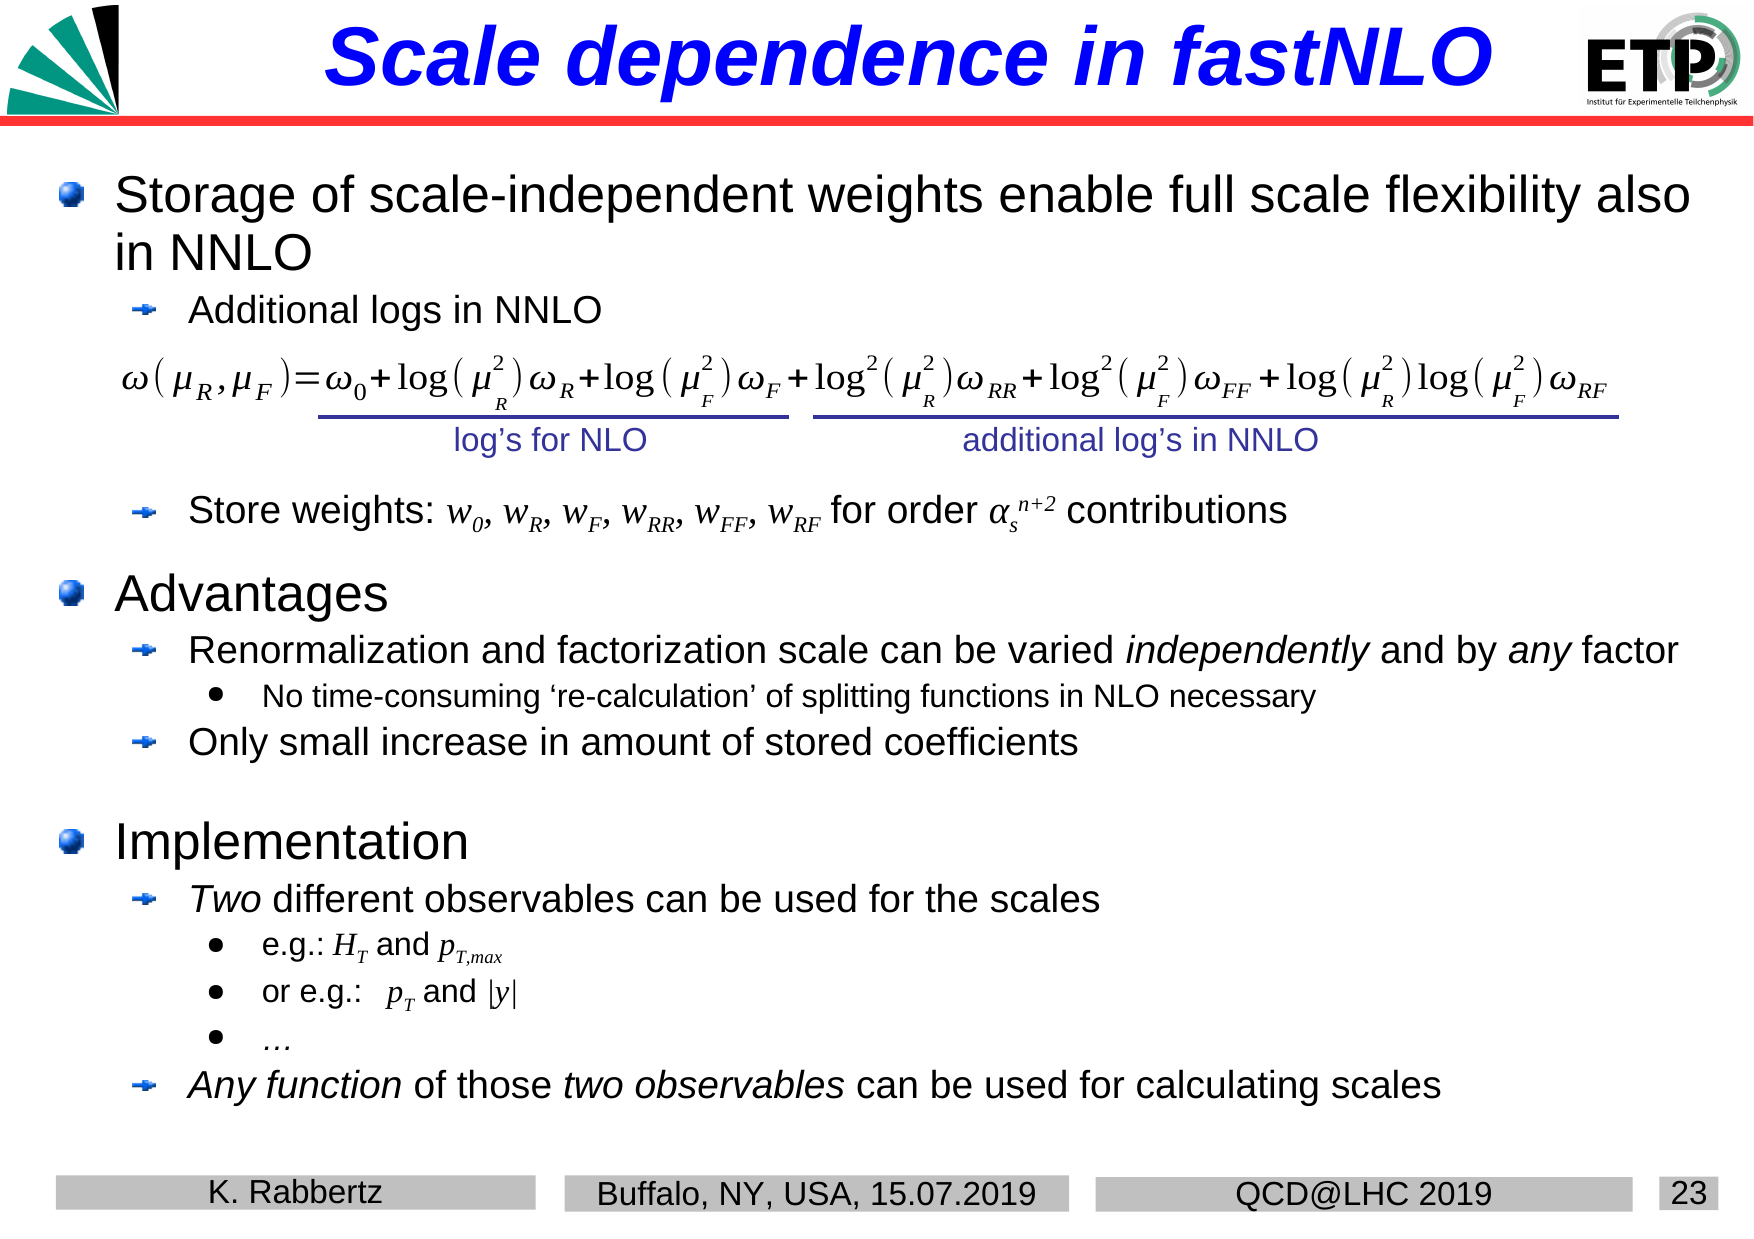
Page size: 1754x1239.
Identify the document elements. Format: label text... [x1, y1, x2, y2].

picture [7, 5, 119, 116]
list Storage of scale-independent weights enable full scale flexibility also in NNLO Additional logs in NNLO Store weights: w0, wR, wF, wRR, wFF, wRF for order αsn+2 contributions Advantages Renormalization and factorization scale can be varied independently and by any factor No time-consuming ‘re-calculation’ of splitting functions in NLO necessary Only small increase in amount of stored coefficients Implementation Two different observables can be used for the scales e.g.: HT and pT,max or e.g.: pT and |y| … Any function of those two observables can be used for calculating scales [35, 157, 1720, 1127]
chart [111, 351, 1624, 415]
picture [1697, 5, 1748, 109]
title Scale dependence in fastNLO [123, 0, 1697, 114]
text_box log’s for NLO [438, 410, 896, 466]
text_box additional log’s in NNLO [947, 410, 1335, 466]
